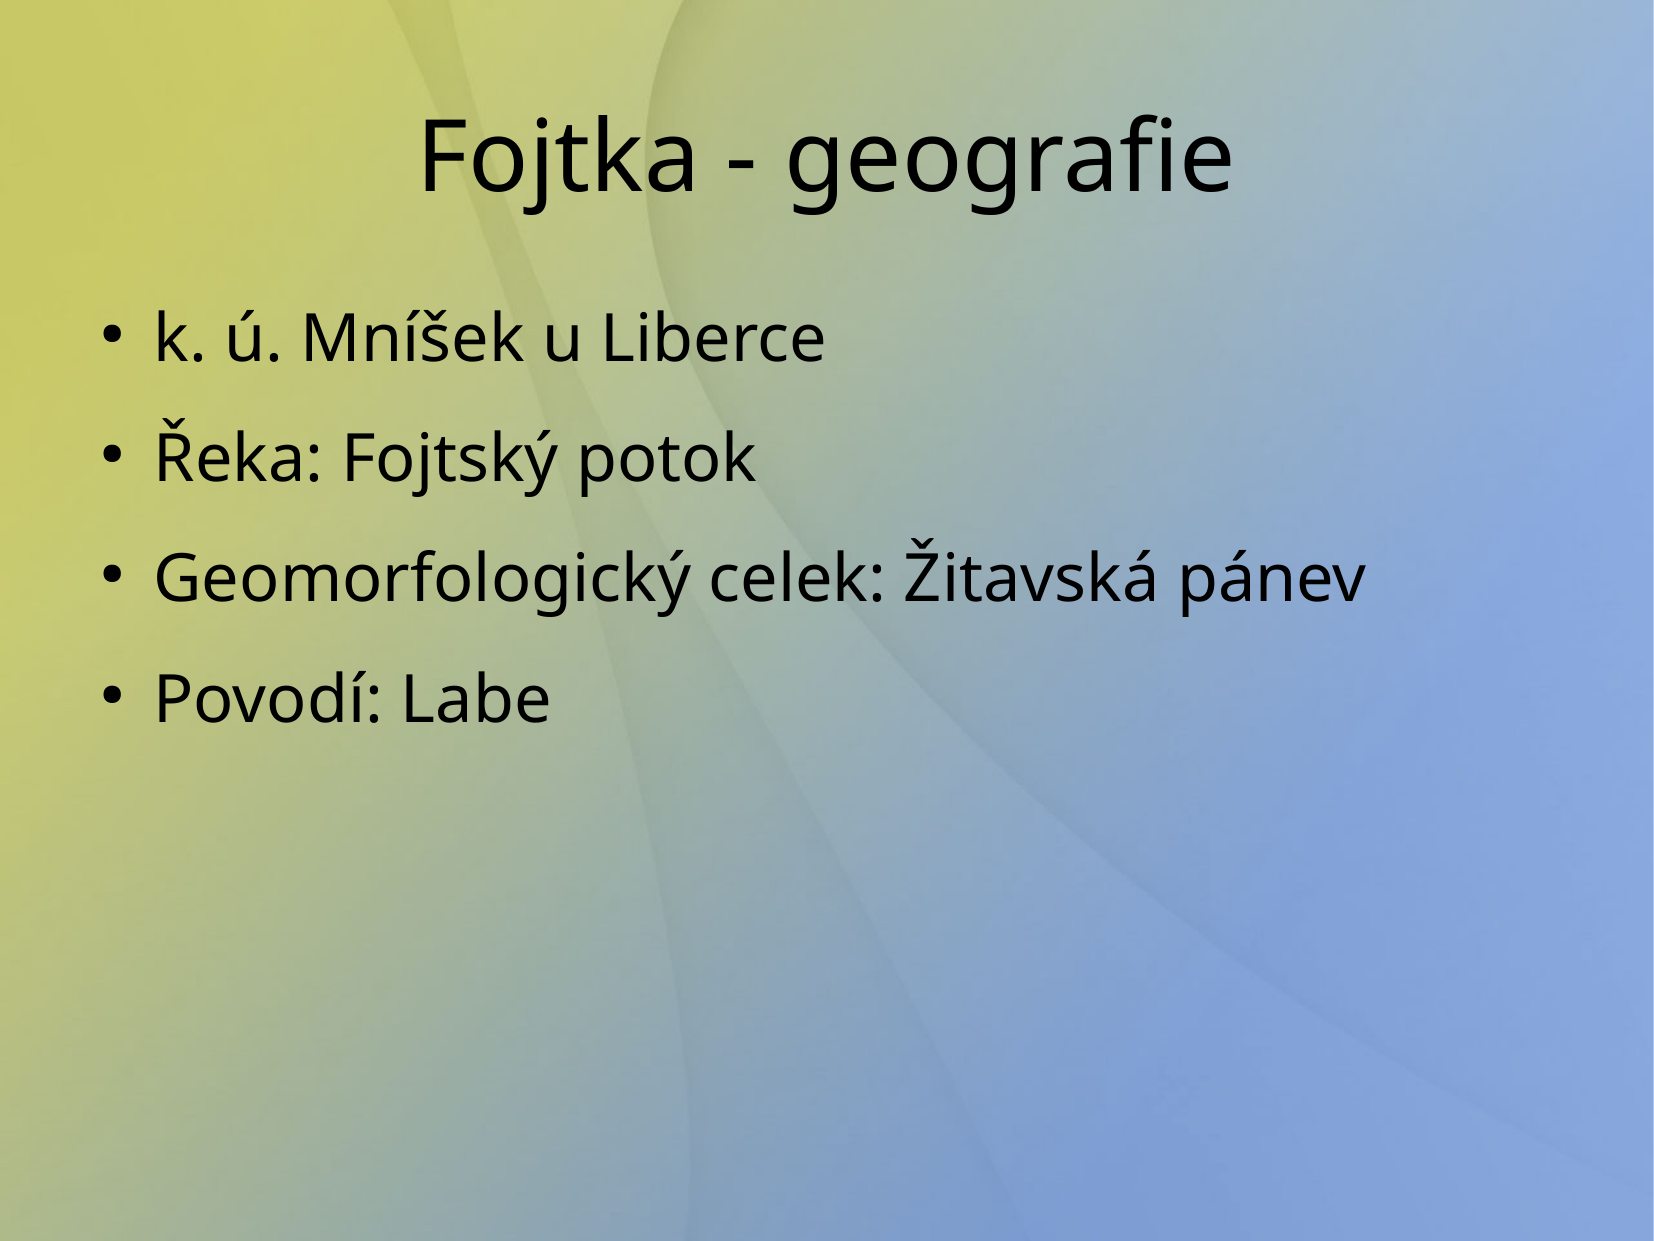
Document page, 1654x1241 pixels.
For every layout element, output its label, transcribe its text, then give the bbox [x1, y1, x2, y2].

picture [0, 0, 1654, 1241]
list k. ú. Mníšek u Liberce Řeka: Fojtský potok Geomorfologický celek: Žitavská pánev Povodí: Labe [82, 290, 1571, 1109]
title Fojtka - geografie [82, 49, 1571, 257]
